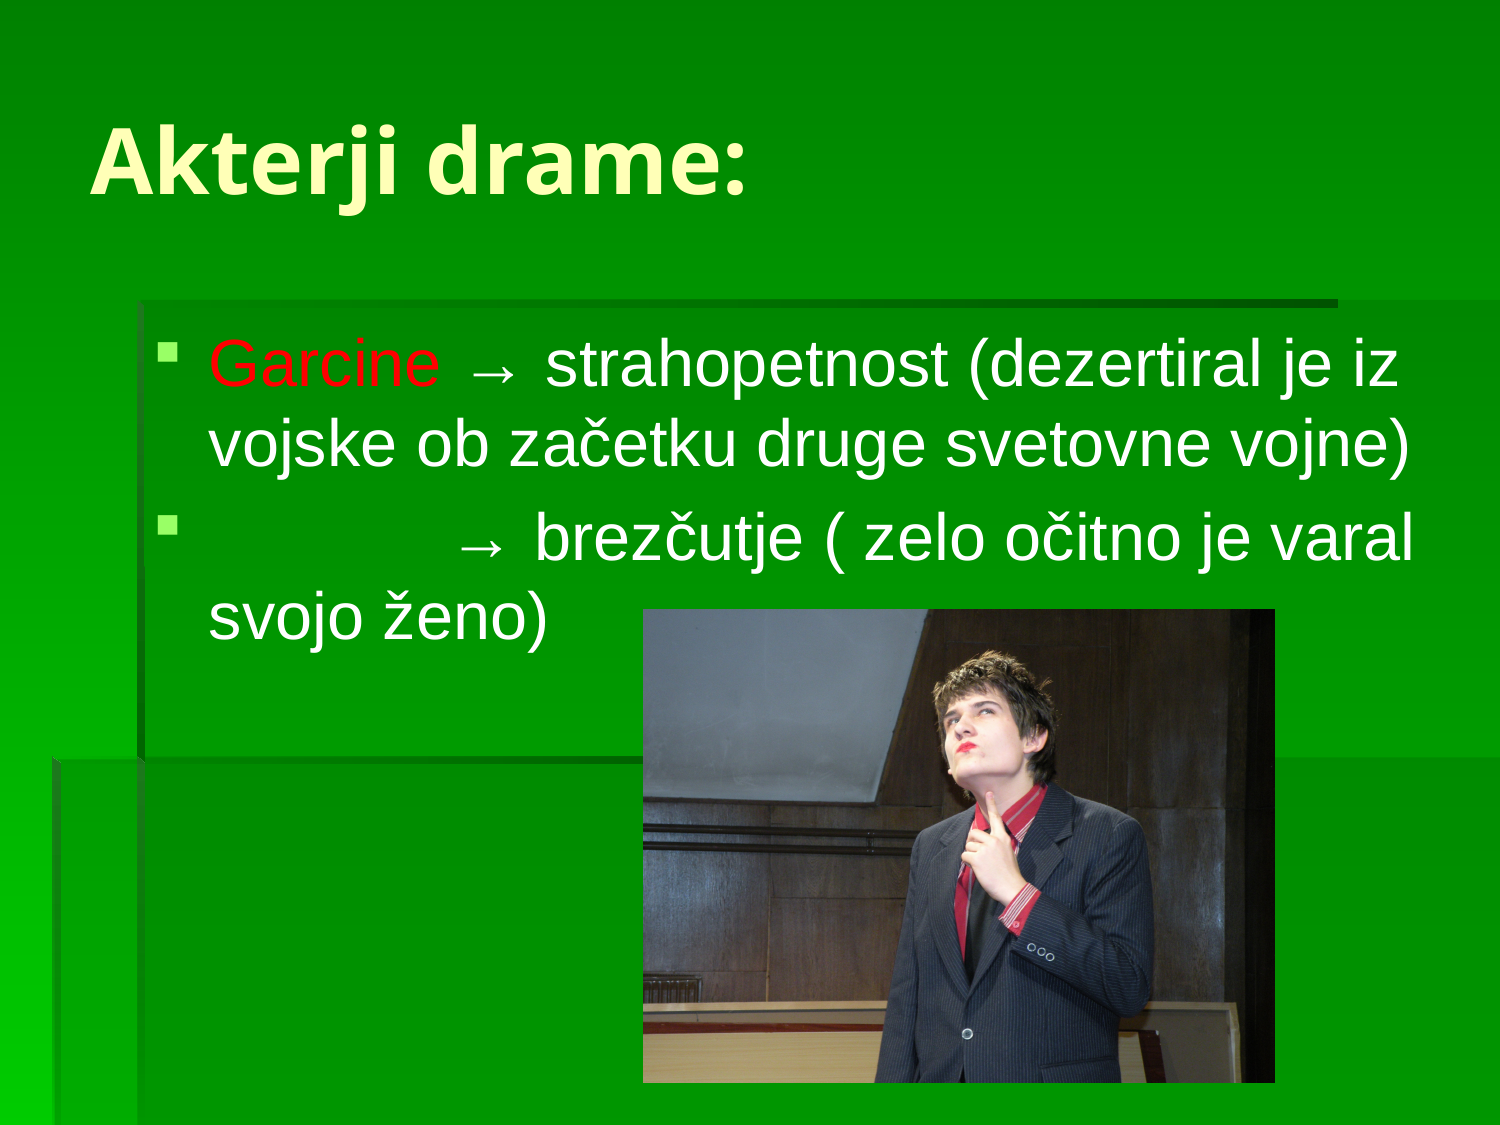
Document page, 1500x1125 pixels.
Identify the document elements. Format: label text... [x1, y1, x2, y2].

picture [643, 609, 1275, 1083]
list Garcine → strahopetnost (dezertiral je iz vojske ob začetku druge svetovne vojne) → brezčutje ( zelo očitno je varal svojo ženo) [137, 312, 1451, 1000]
title Akterji drame: [75, 40, 1451, 275]
